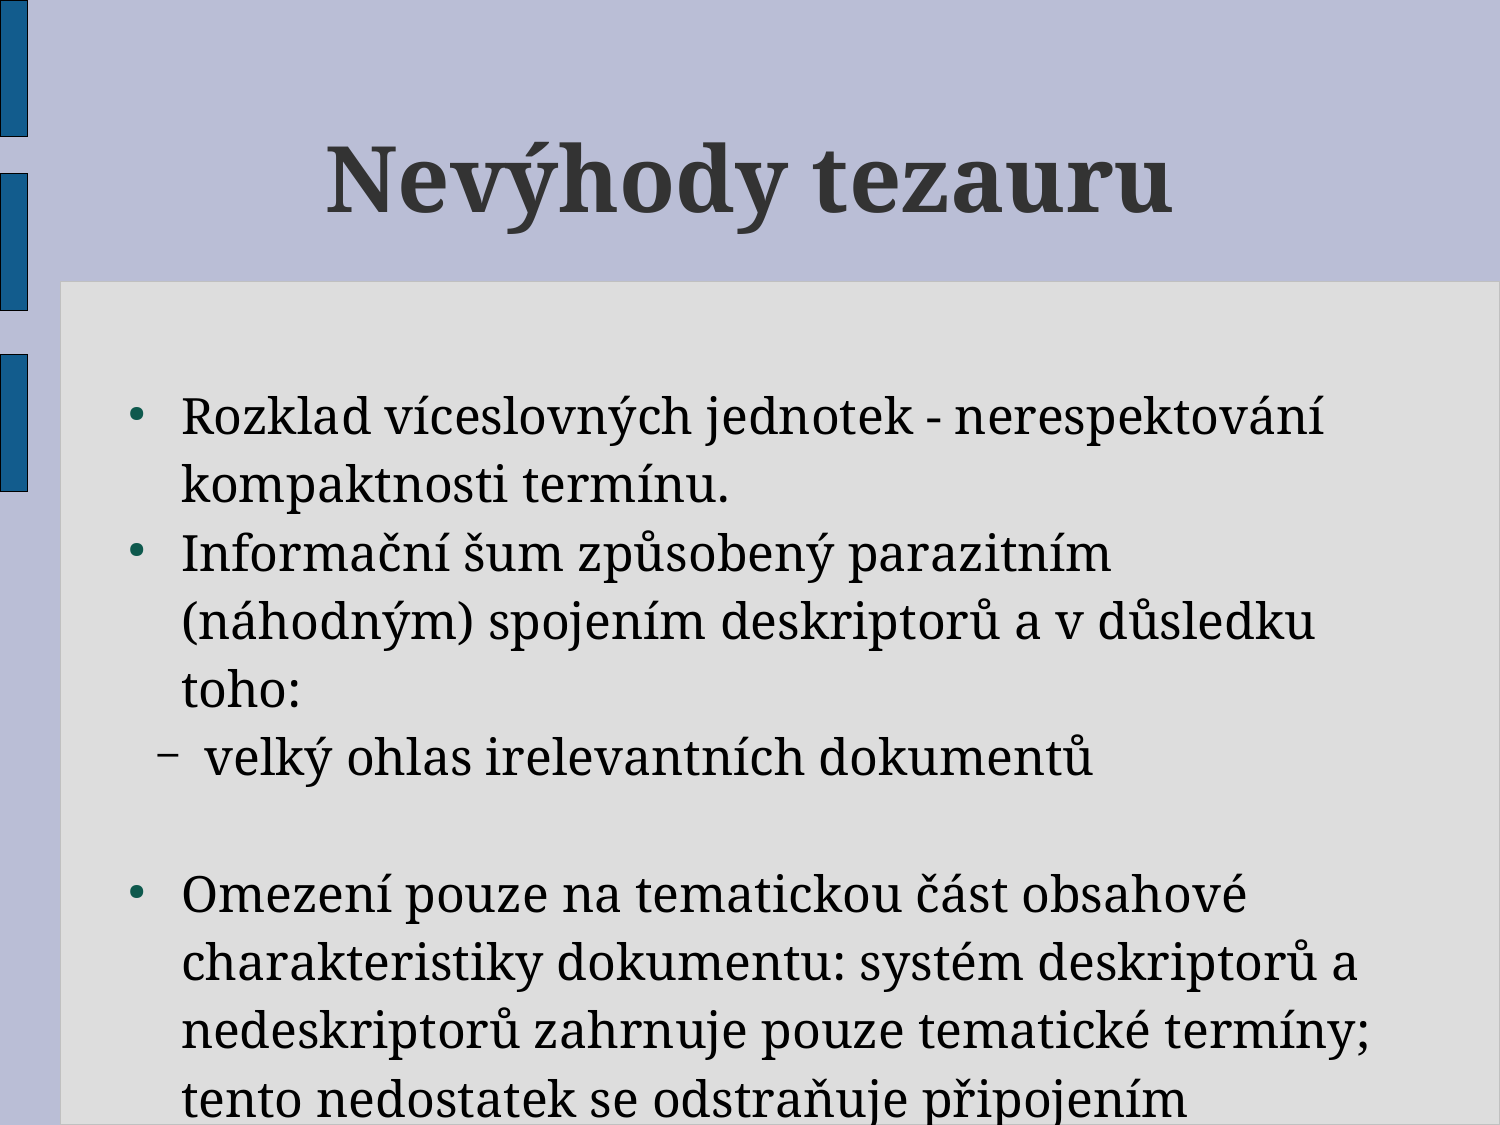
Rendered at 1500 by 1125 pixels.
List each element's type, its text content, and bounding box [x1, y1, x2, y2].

list Rozklad víceslovných jednotek - nerespektování kompaktnosti termínu. Informační šum způsobený parazitním (náhodným) spojením deskriptorů a v důsledku toho: velký ohlas irelevantních dokumentů Omezení pouze na tematickou část obsahové charakteristiky dokumentu: systém deskriptorů a nedeskriptorů zahrnuje pouze tematické termíny; tento nedostatek se odstraňuje připojením podpůrných souborů identifikátorů (personália, jména korporací, geografické názvy, atd.). [110, 312, 1392, 1051]
title Nevýhody tezauru [110, 90, 1392, 264]
